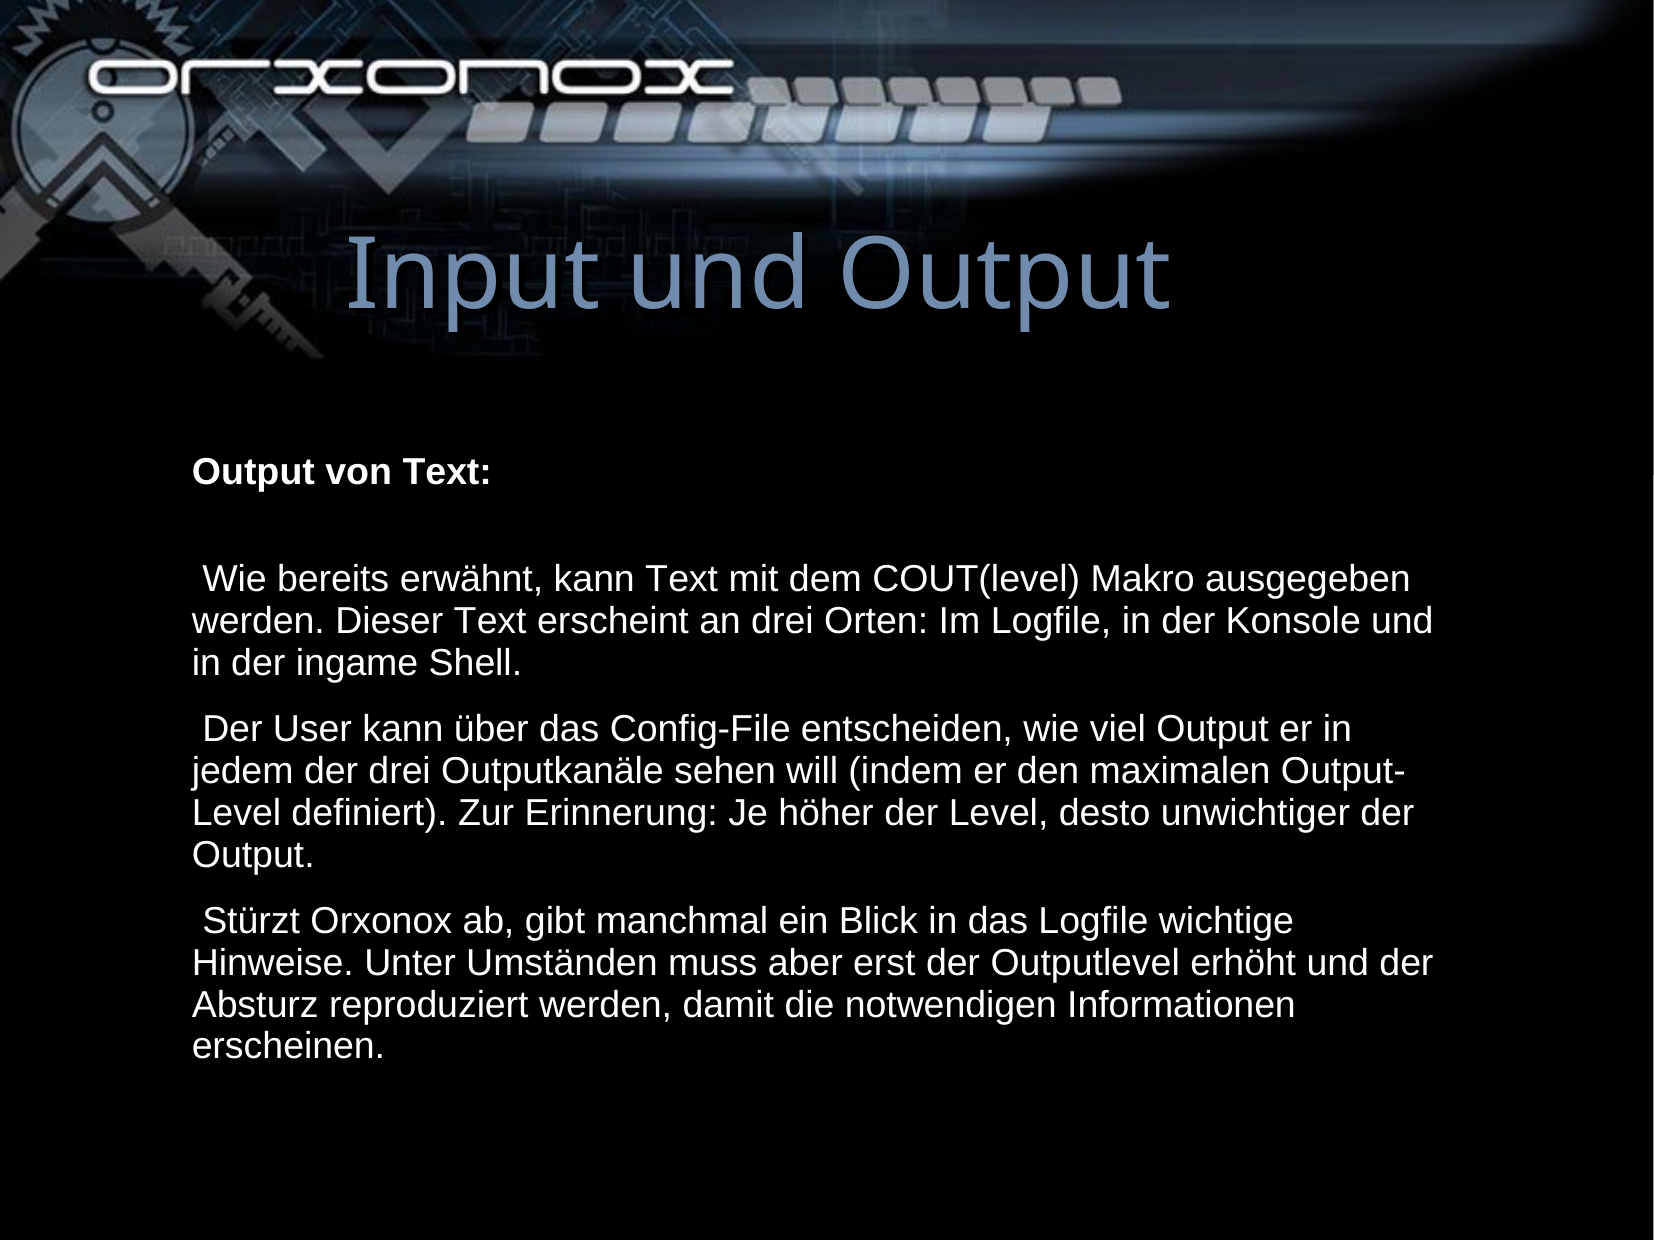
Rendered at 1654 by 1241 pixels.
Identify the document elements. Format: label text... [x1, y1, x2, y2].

text_box Input und Output [330, 194, 1306, 344]
picture [0, 0, 1654, 475]
text_box Output von Text: Wie bereits erwähnt, kann Text mit dem COUT(level) Makro ausgegeben werden. Dieser Text erscheint an drei Orten: Im Logfile, in der Konsole und in der ingame Shell. Der User kann über das Config-File entscheiden, wie viel Output er in jedem der drei Outputkanäle sehen will (indem er den maximalen Output-Level definiert). Zur Erinnerung: Je höher der Level, desto unwichtiger der Output. Stürzt Orxonox ab, gibt manchmal ein Blick in das Logfile wichtige Hinweise. Unter Umständen muss aber erst der Outputlevel erhöht und der Absturz reproduziert werden, damit die notwendigen Informationen erscheinen. [177, 442, 1477, 1140]
